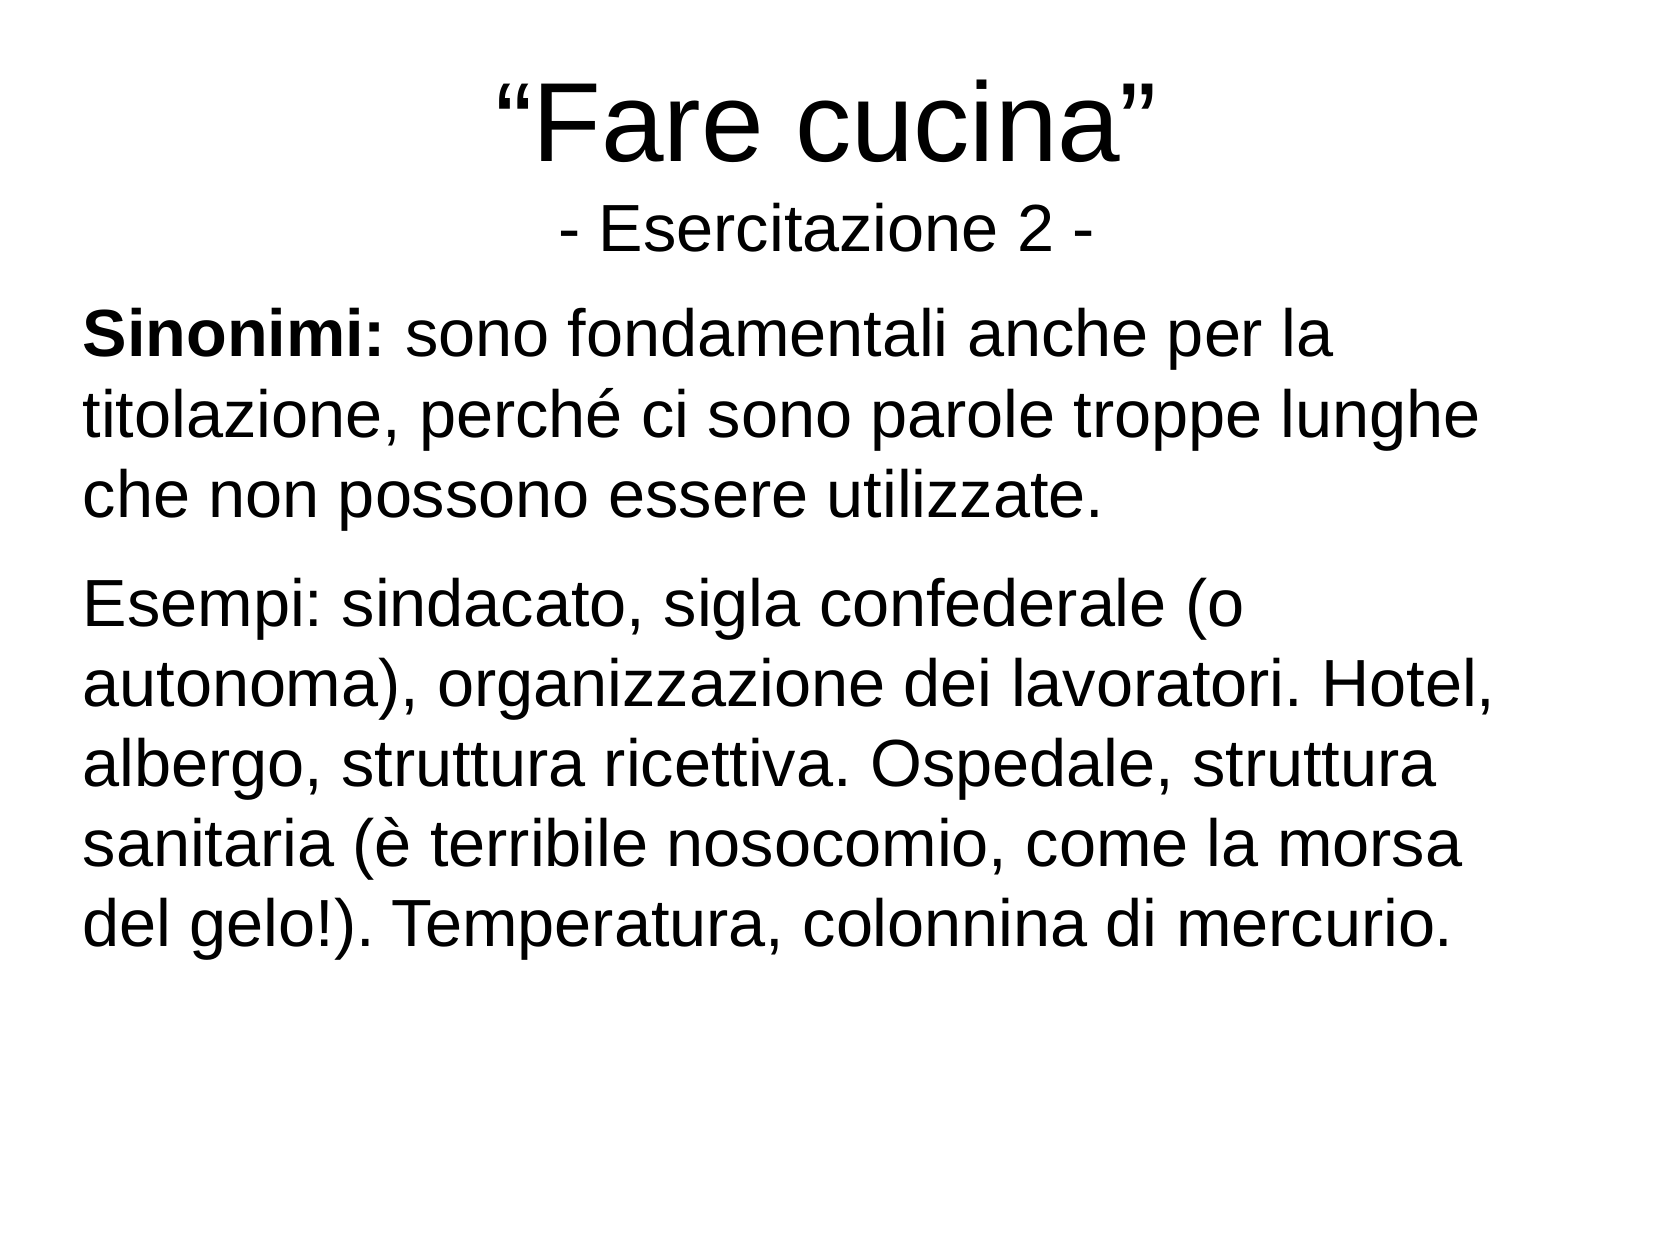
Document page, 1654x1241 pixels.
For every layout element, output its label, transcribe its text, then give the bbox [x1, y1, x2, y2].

title “Fare cucina” - Esercitazione 2 - [82, 49, 1571, 257]
list Sinonimi: sono fondamentali anche per la titolazione, perché ci sono parole troppe lunghe che non possono essere utilizzate. Esempi: sindacato, sigla confederale (o autonoma), organizzazione dei lavoratori. Hotel, albergo, struttura ricettiva. Ospedale, struttura sanitaria (è terribile nosocomio, come la morsa del gelo!). Temperatura, colonnina di mercurio. [82, 290, 1571, 1109]
